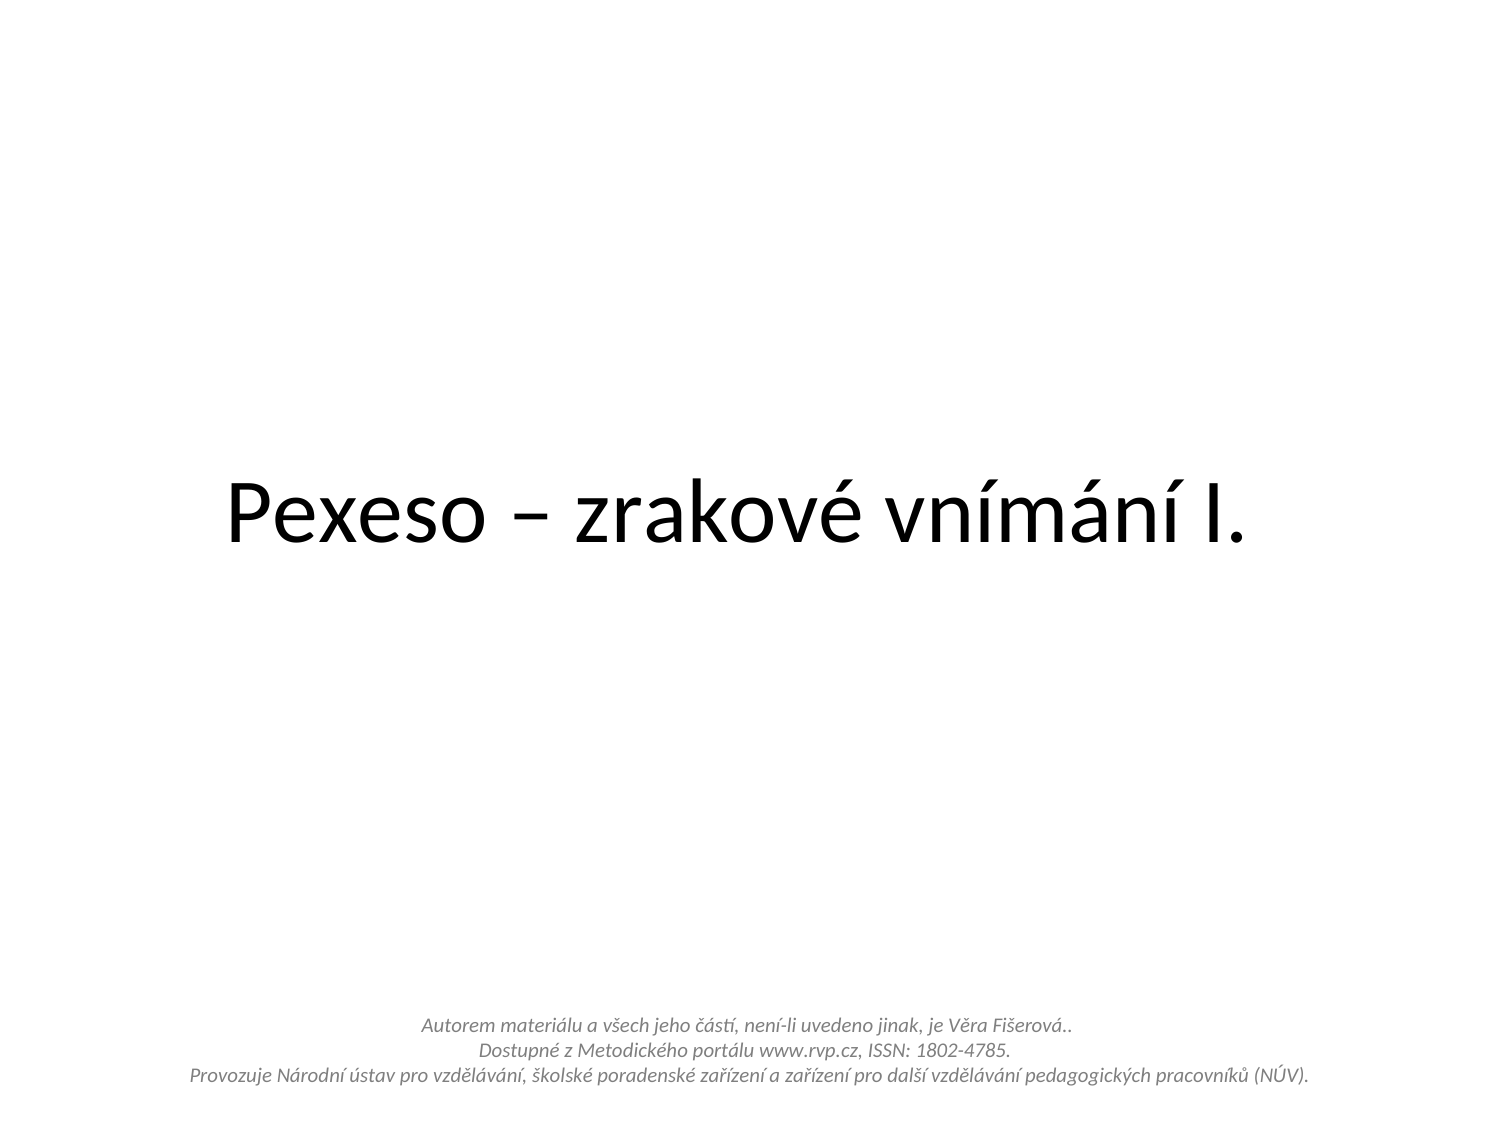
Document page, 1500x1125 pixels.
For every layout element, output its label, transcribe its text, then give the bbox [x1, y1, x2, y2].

text_box Autorem materiálu a všech jeho částí, není-li uvedeno jinak, je Věra Fišerová.. Dostupné z Metodického portálu www.rvp.cz, ISSN: 1802-4785. Provozuje Národní ústav pro vzdělávání, školské poradenské zařízení a zařízení pro další vzdělávání pedagogických pracovníků (NÚV). [0, 1003, 1500, 1095]
title Pexeso – zrakové vnímání I. [100, 385, 1376, 627]
